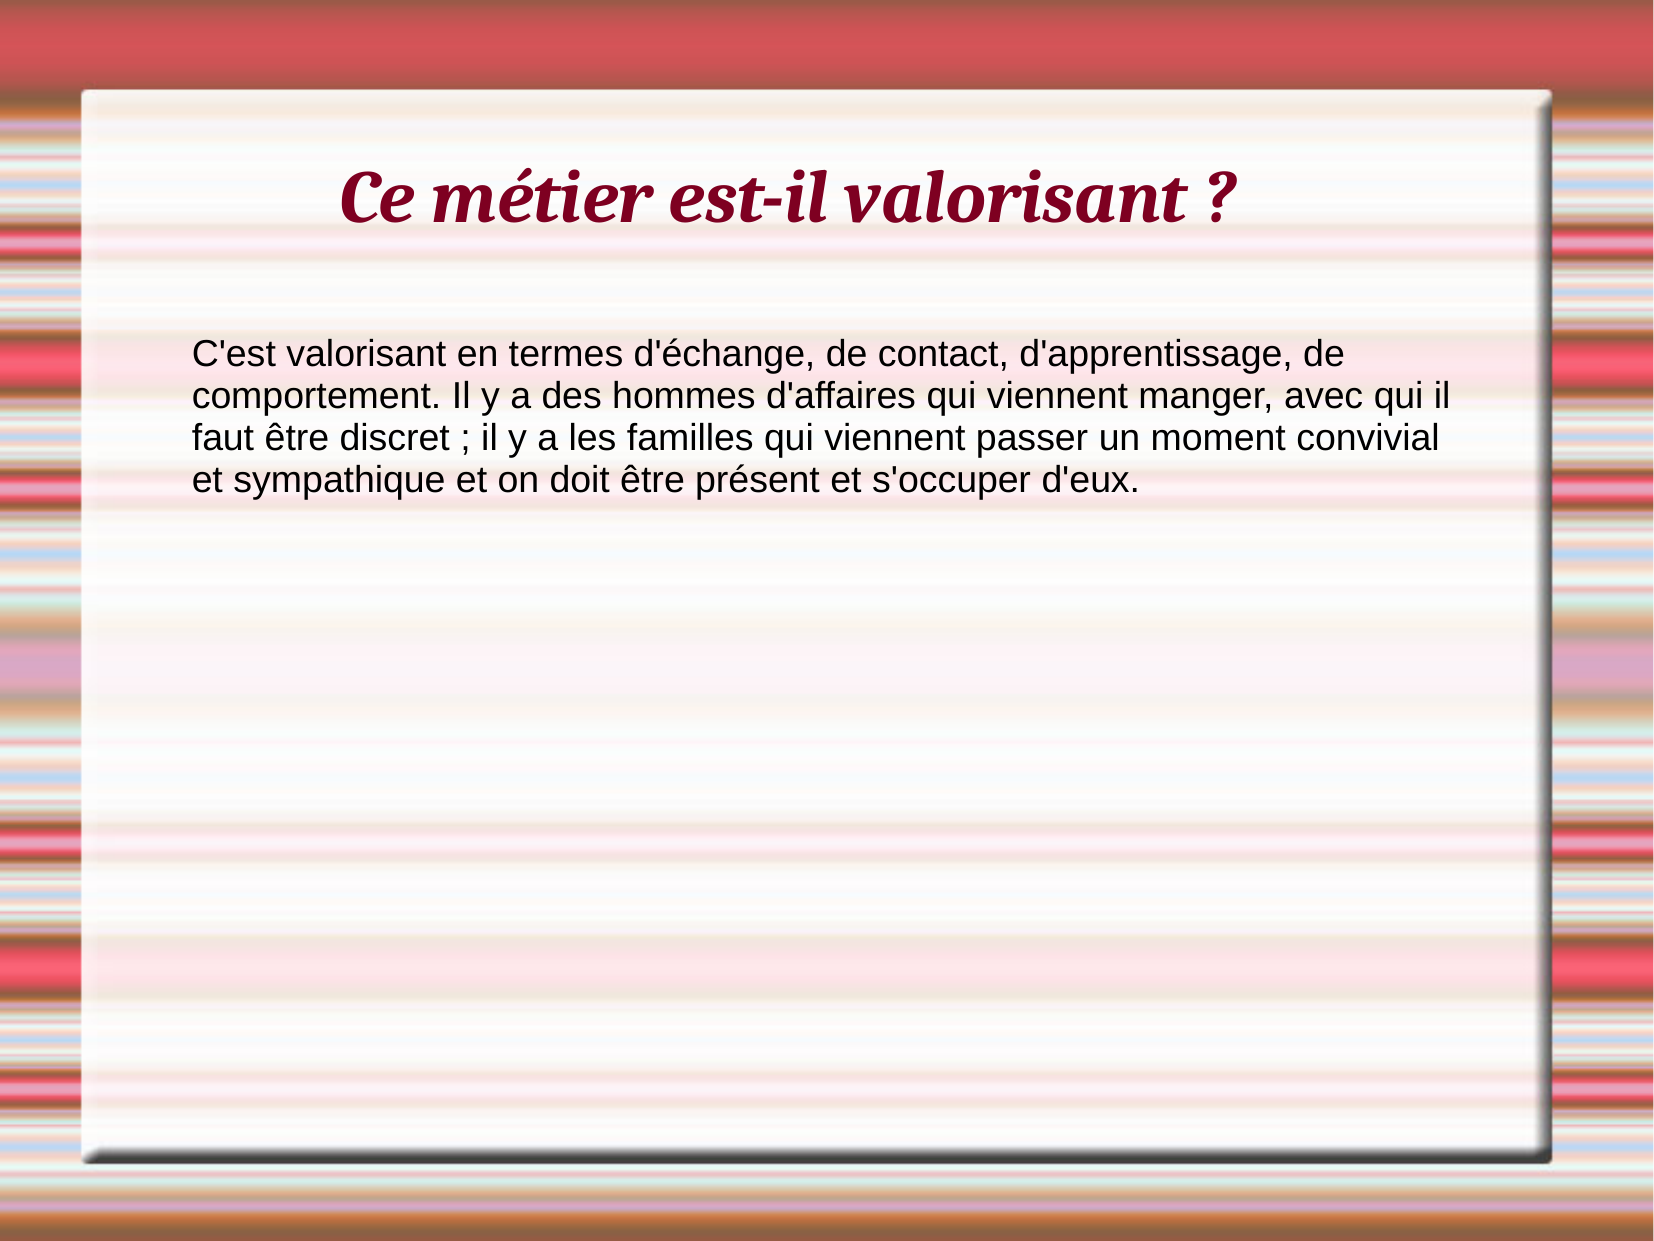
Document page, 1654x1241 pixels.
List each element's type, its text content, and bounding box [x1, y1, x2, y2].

text_box Ce métier est-il valorisant ? [324, 147, 1565, 251]
text_box C'est valorisant en termes d'échange, de contact, d'apprentissage, de comportement. Il y a des hommes d'affaires qui viennent manger, avec qui il faut être discret ; il y a les familles qui viennent passer un moment convivial et sympathique et on doit être présent et s'occuper d'eux. [177, 324, 1477, 508]
title [88, 114, 1534, 322]
picture [0, 0, 1654, 1241]
